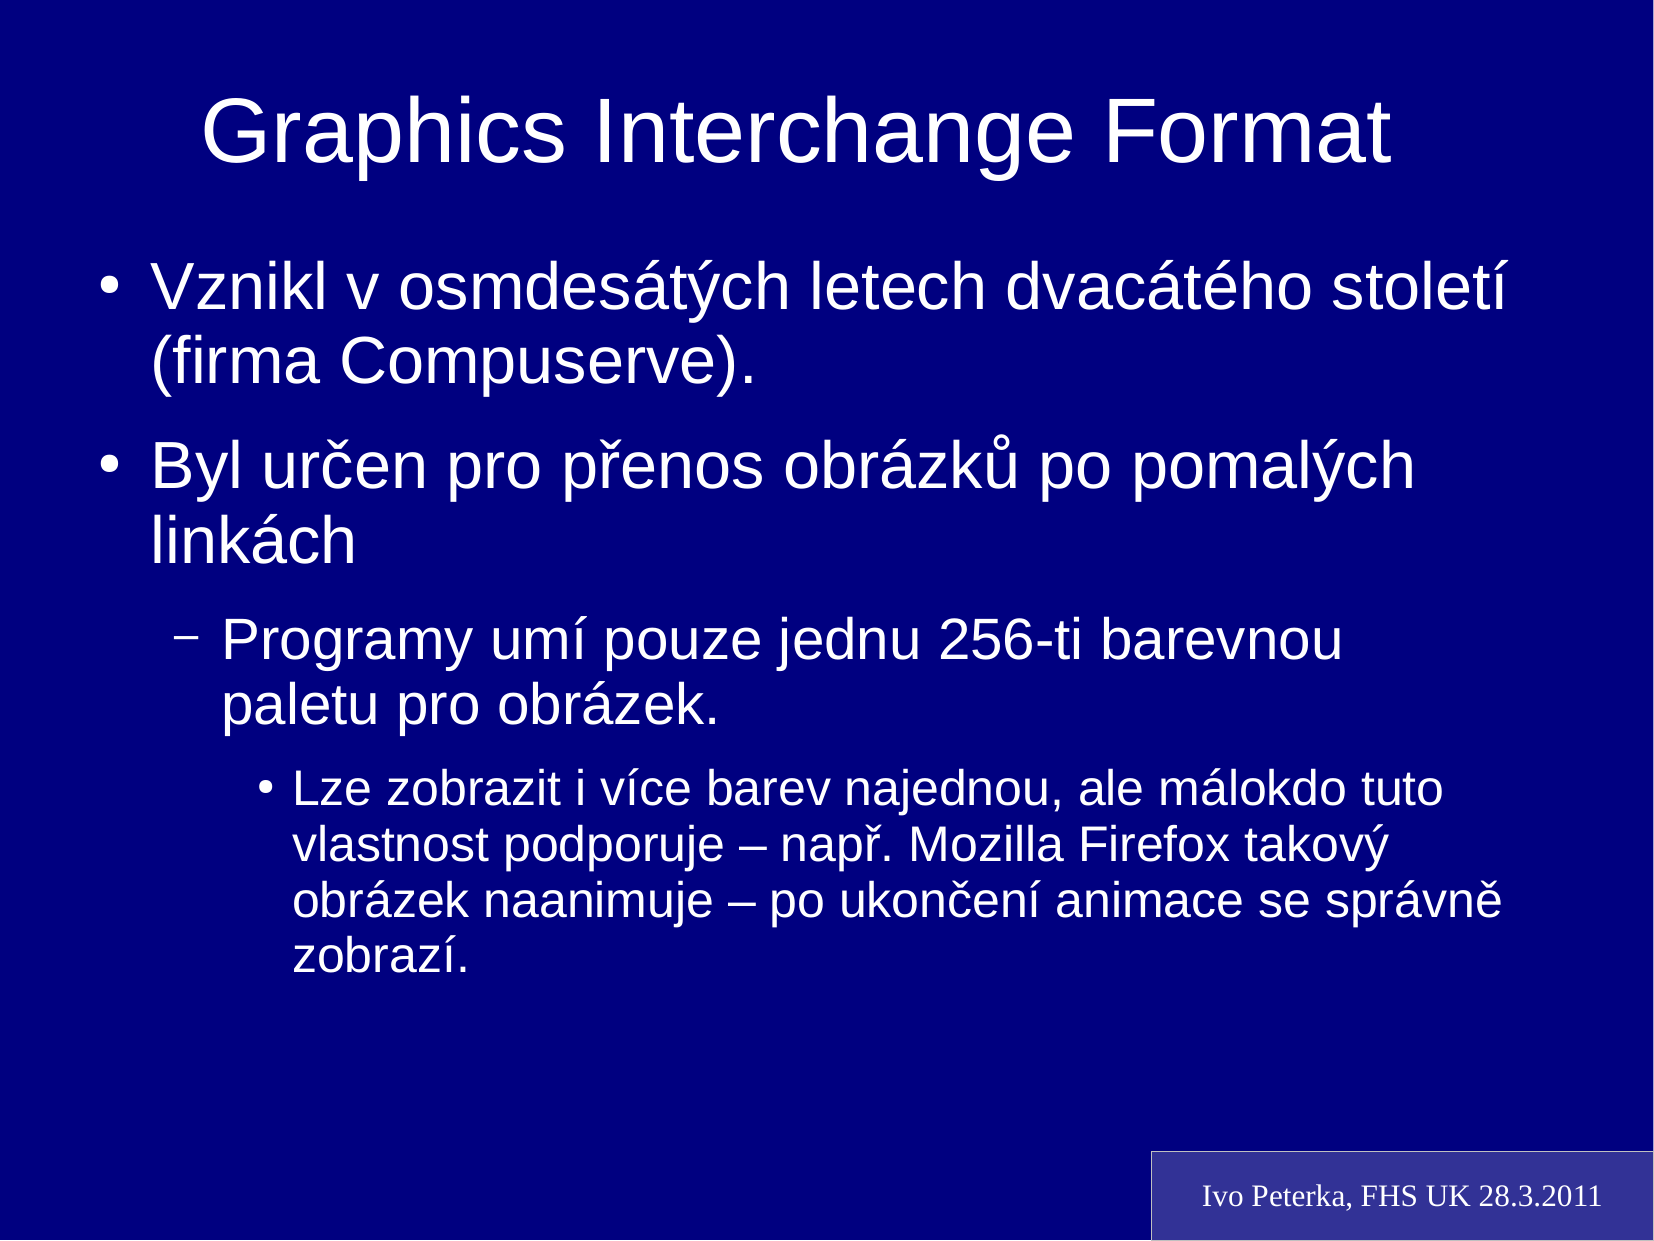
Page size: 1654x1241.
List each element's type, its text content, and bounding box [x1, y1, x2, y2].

list Vznikl v osmdesátých letech dvacátého století (firma Compuserve). Byl určen pro přenos obrázků po pomalých linkách Programy umí pouze jednu 256-ti barevnou paletu pro obrázek. Lze zobrazit i více barev najednou, ale málokdo tuto vlastnost podporuje – např. Mozilla Firefox takový obrázek naanimuje – po ukončení animace se správně zobrazí. [79, 248, 1515, 984]
title Graphics Interchange Format [79, 42, 1515, 220]
